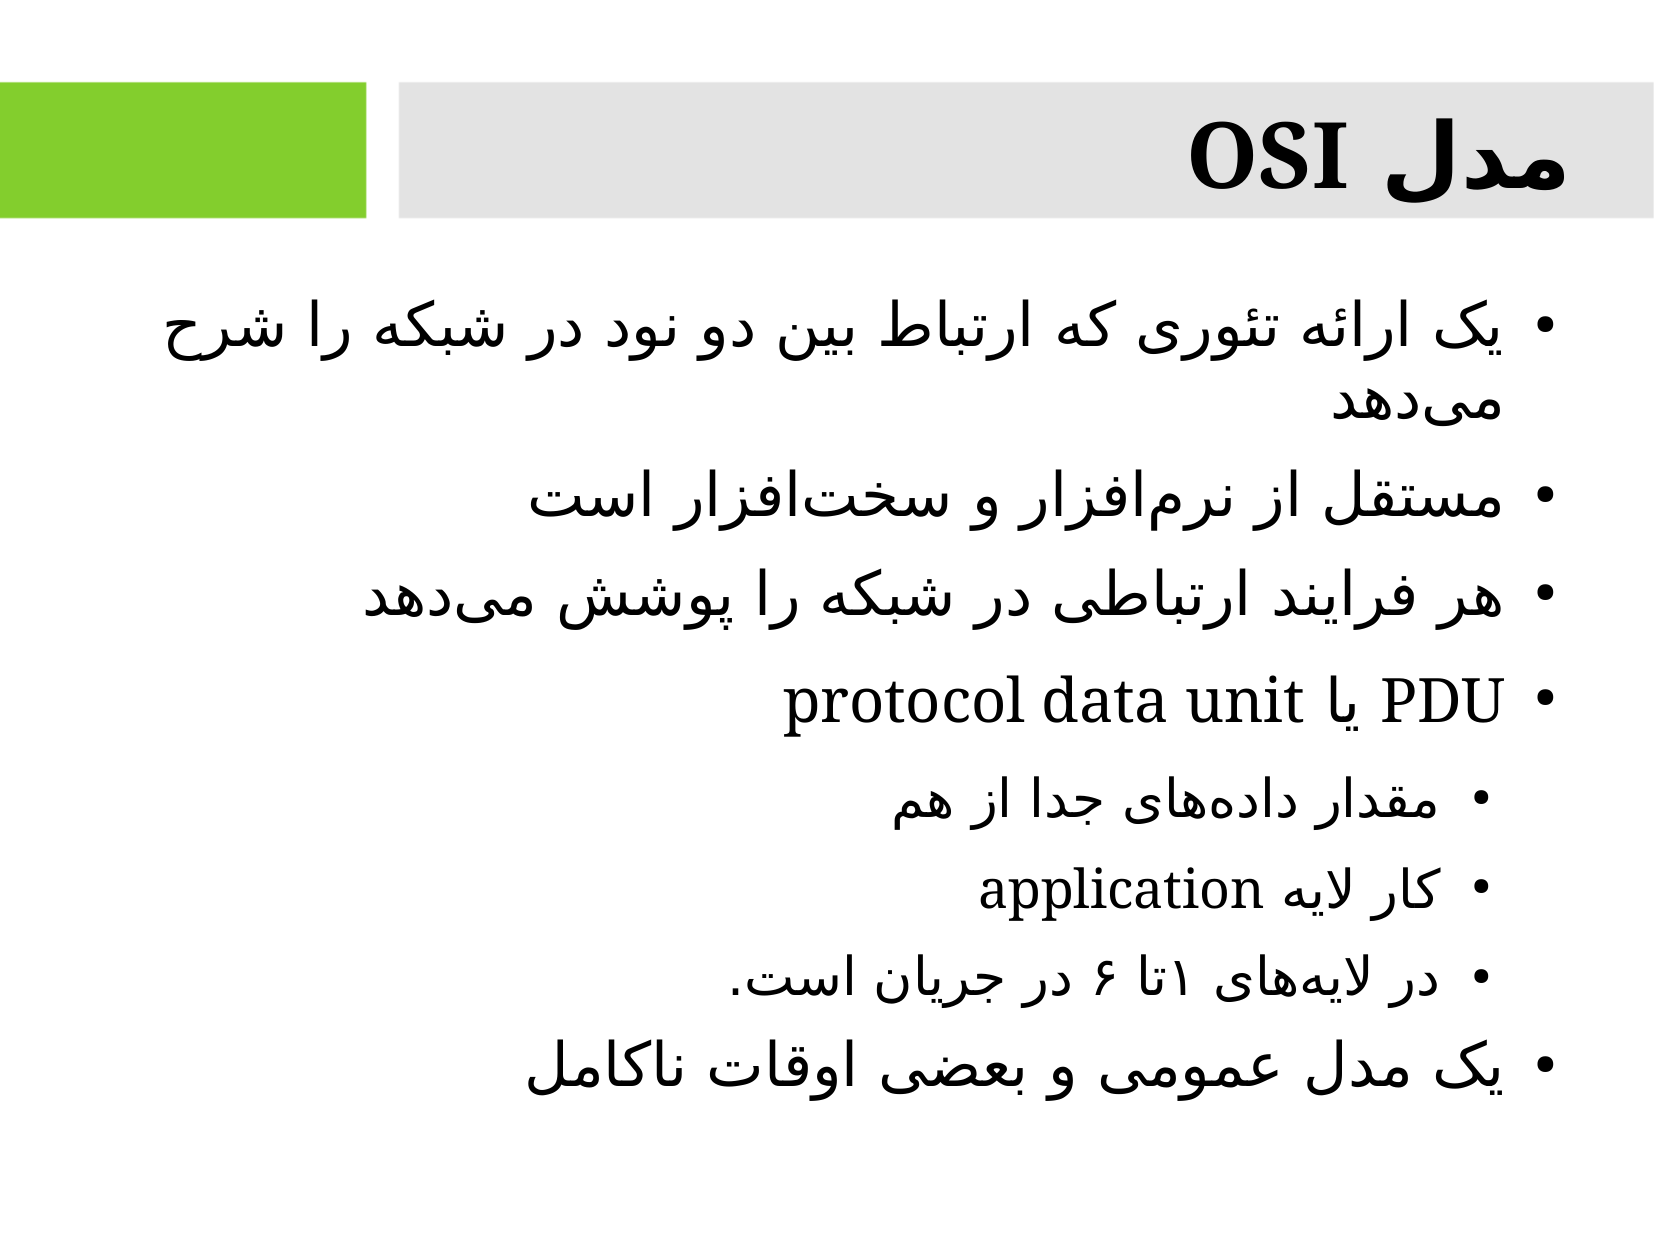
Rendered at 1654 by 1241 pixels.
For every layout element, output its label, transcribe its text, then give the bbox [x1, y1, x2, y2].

title مدل OSI [82, 49, 1571, 257]
list یک ارائه تئوری که ارتباط بین دو نود در شبکه را شرح می‌دهد مستقل از نرم‌افزار و سخت‌افزار است هر فرایند ارتباطی در شبکه را پوشش می‌دهد PDU یا protocol data unit مقدار داده‌های جدا از هم کار لایه application در لایه‌های ۱تا ۶ در جریان است. یک مدل عمومی و بعضی اوقات ناکامل [82, 290, 1571, 1109]
picture [0, 0, 1654, 1241]
